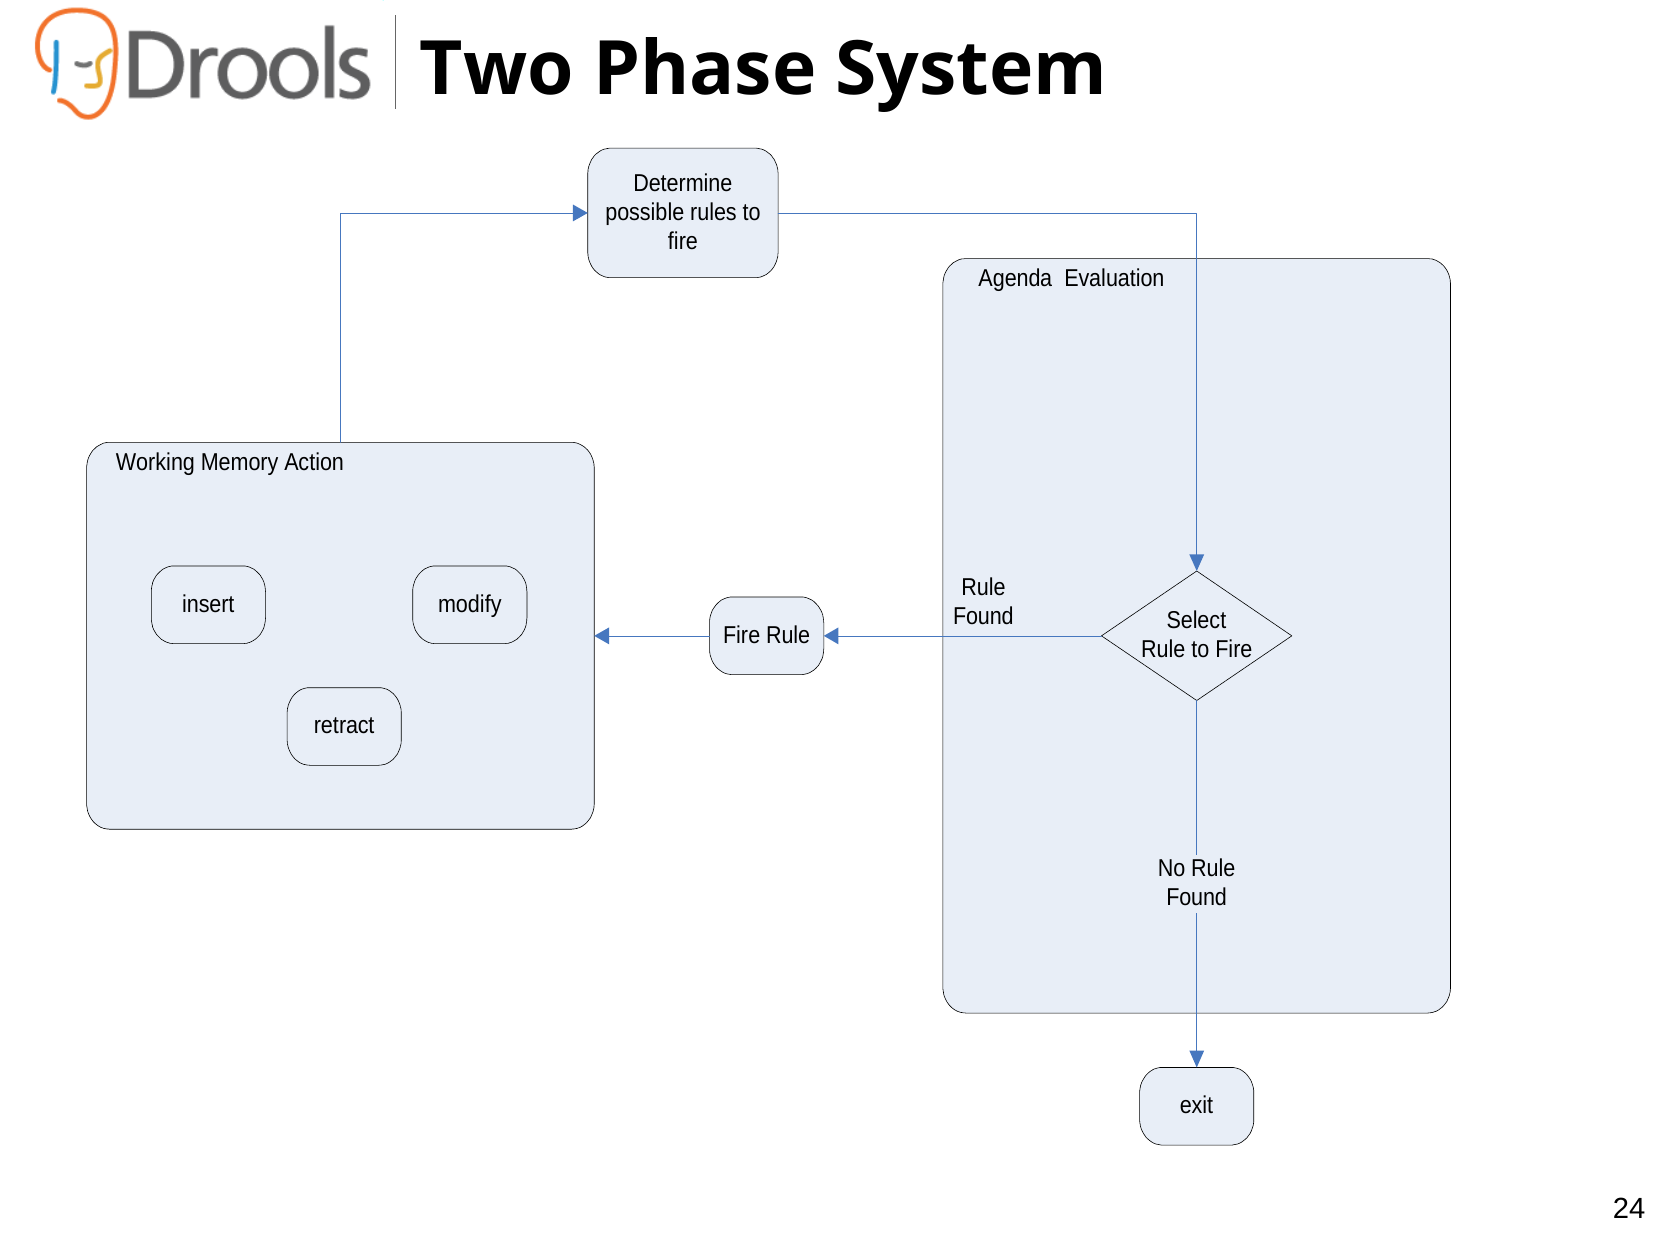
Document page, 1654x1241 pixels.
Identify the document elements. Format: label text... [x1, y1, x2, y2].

chart [82, 143, 1455, 1150]
title Two Phase System [419, 5, 1630, 125]
picture [29, 0, 384, 126]
